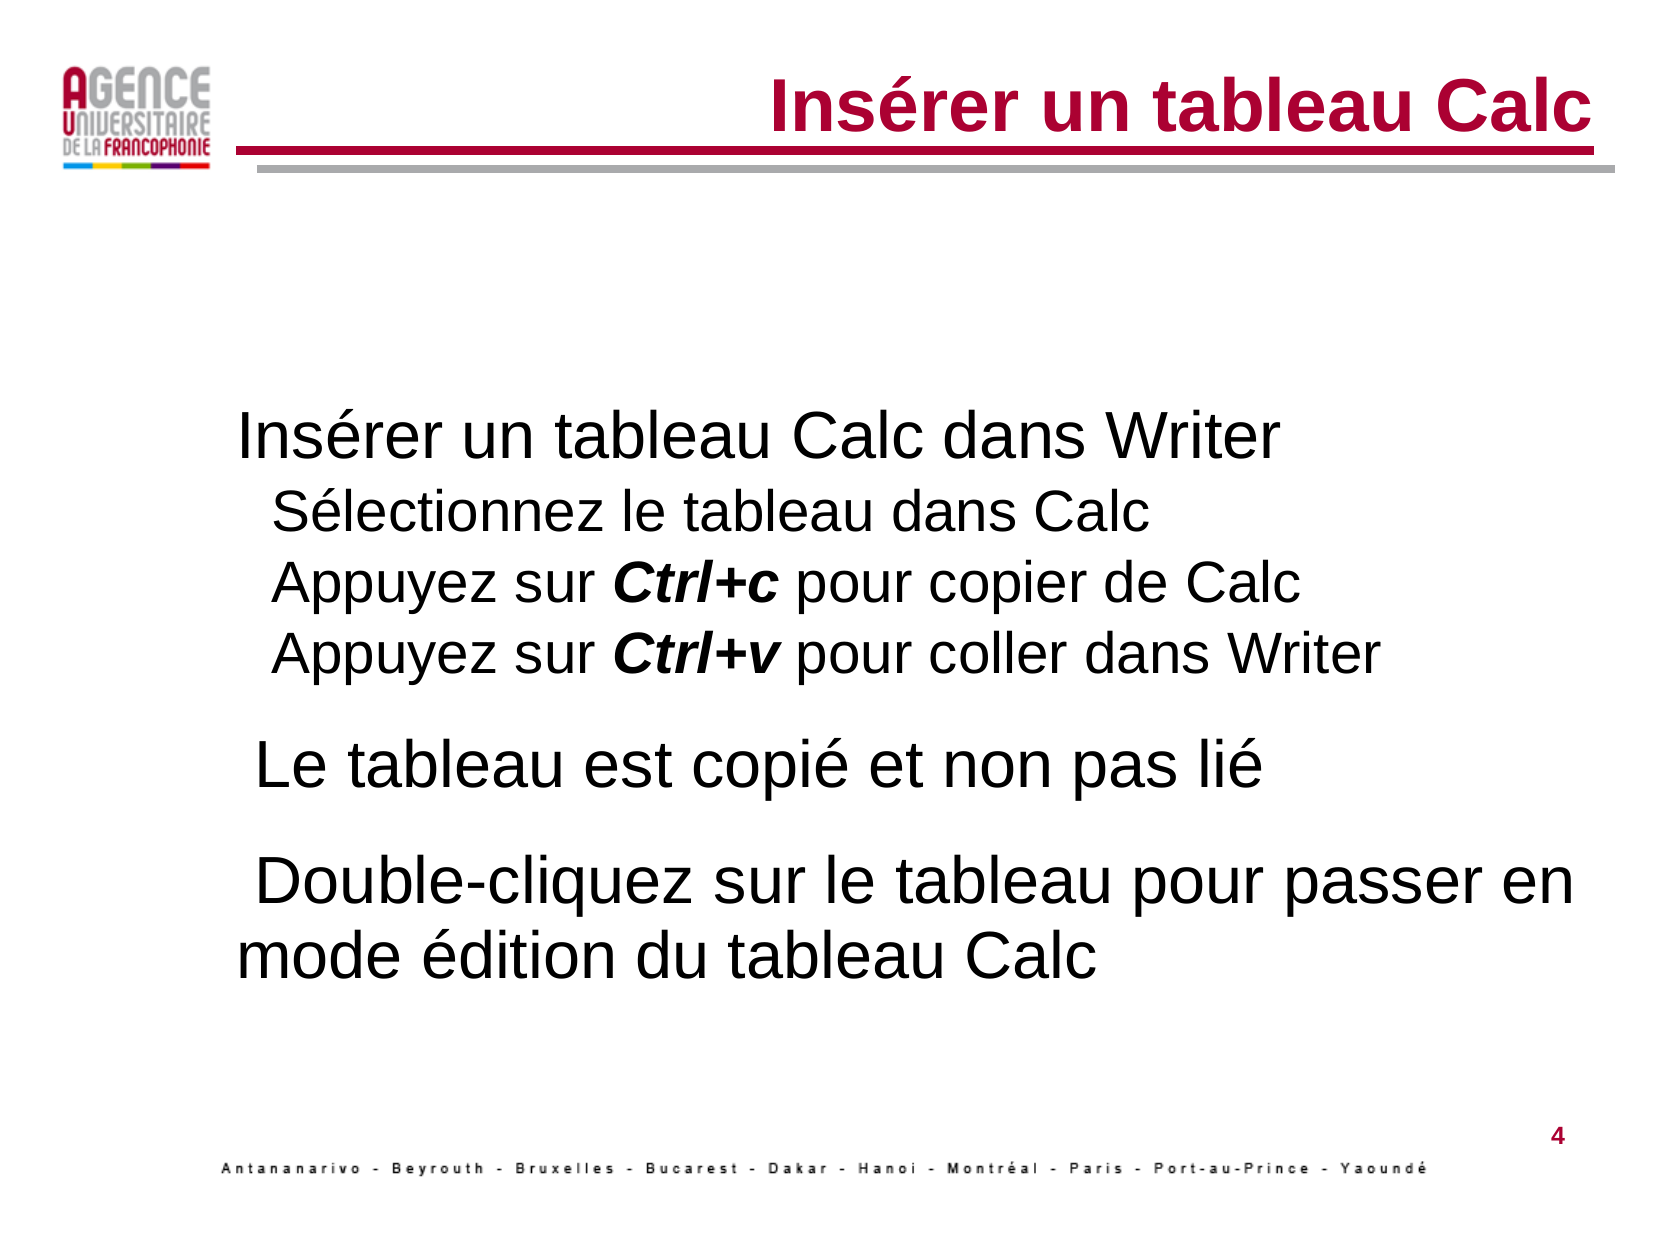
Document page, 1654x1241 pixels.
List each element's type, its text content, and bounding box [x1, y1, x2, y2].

title Insérer un tableau Calc [236, 63, 1595, 148]
subtitle Insérer un tableau Calc dans Writer Sélectionnez le tableau dans Calc Appuyez sur Ctrl+c pour copier de Calc Appuyez sur Ctrl+v pour coller dans Writer Le tableau est copié et non pas lié Double-cliquez sur le tableau pour passer en mode édition du tableau Calc [236, 248, 1595, 1142]
picture [29, 29, 1625, 1241]
